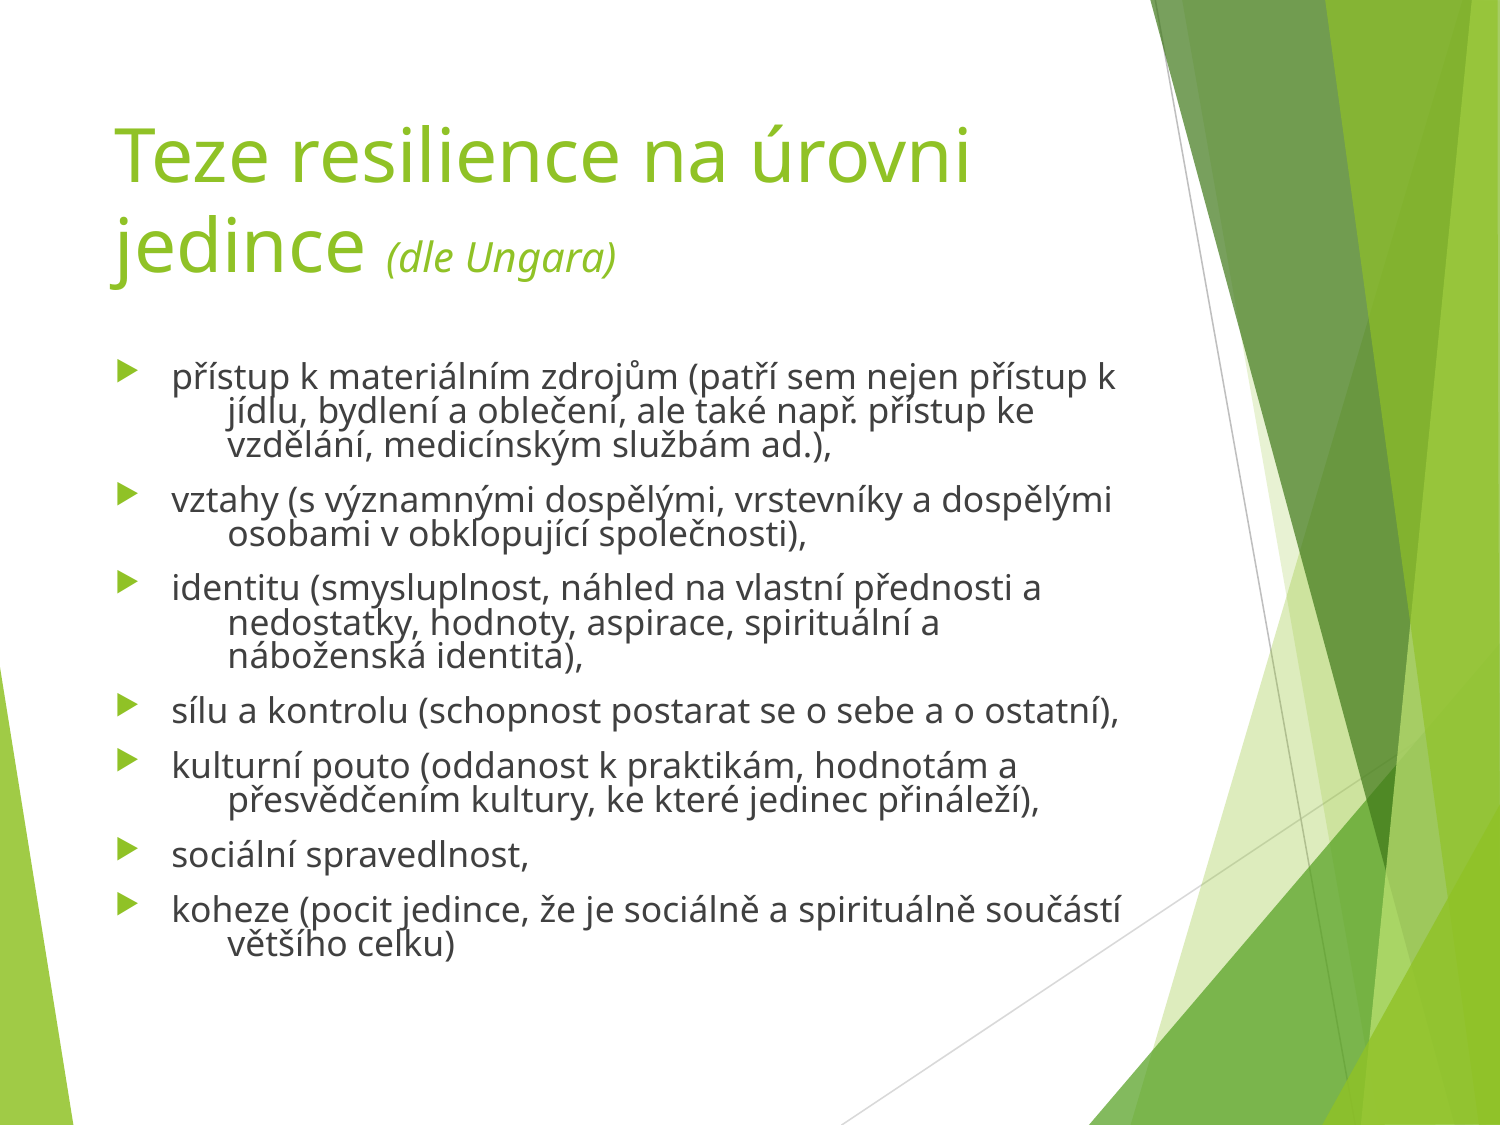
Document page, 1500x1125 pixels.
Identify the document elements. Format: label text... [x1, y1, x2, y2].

title Teze resilience na úrovni jedince (dle Ungara) [99, 99, 1142, 317]
list přístup k materiálním zdrojům (patří sem nejen přístup k jídlu, bydlení a oblečení, ale také např. přístup ke vzdělání, medicínským službám ad.), vztahy (s významnými dospělými, vrstevníky a dospělými osobami v obklopující společnosti), identitu (smysluplnost, náhled na vlastní přednosti a nedostatky, hodnoty, aspirace, spirituální a náboženská identita), sílu a kontrolu (schopnost postarat se o sebe a o ostatní), kulturní pouto (oddanost k praktikám, hodnotám a přesvědčením kultury, ke které jedinec přináleží), sociální spravedlnost, koheze (pocit jedince, že je sociálně a spirituálně součástí většího celku) [99, 354, 1142, 992]
